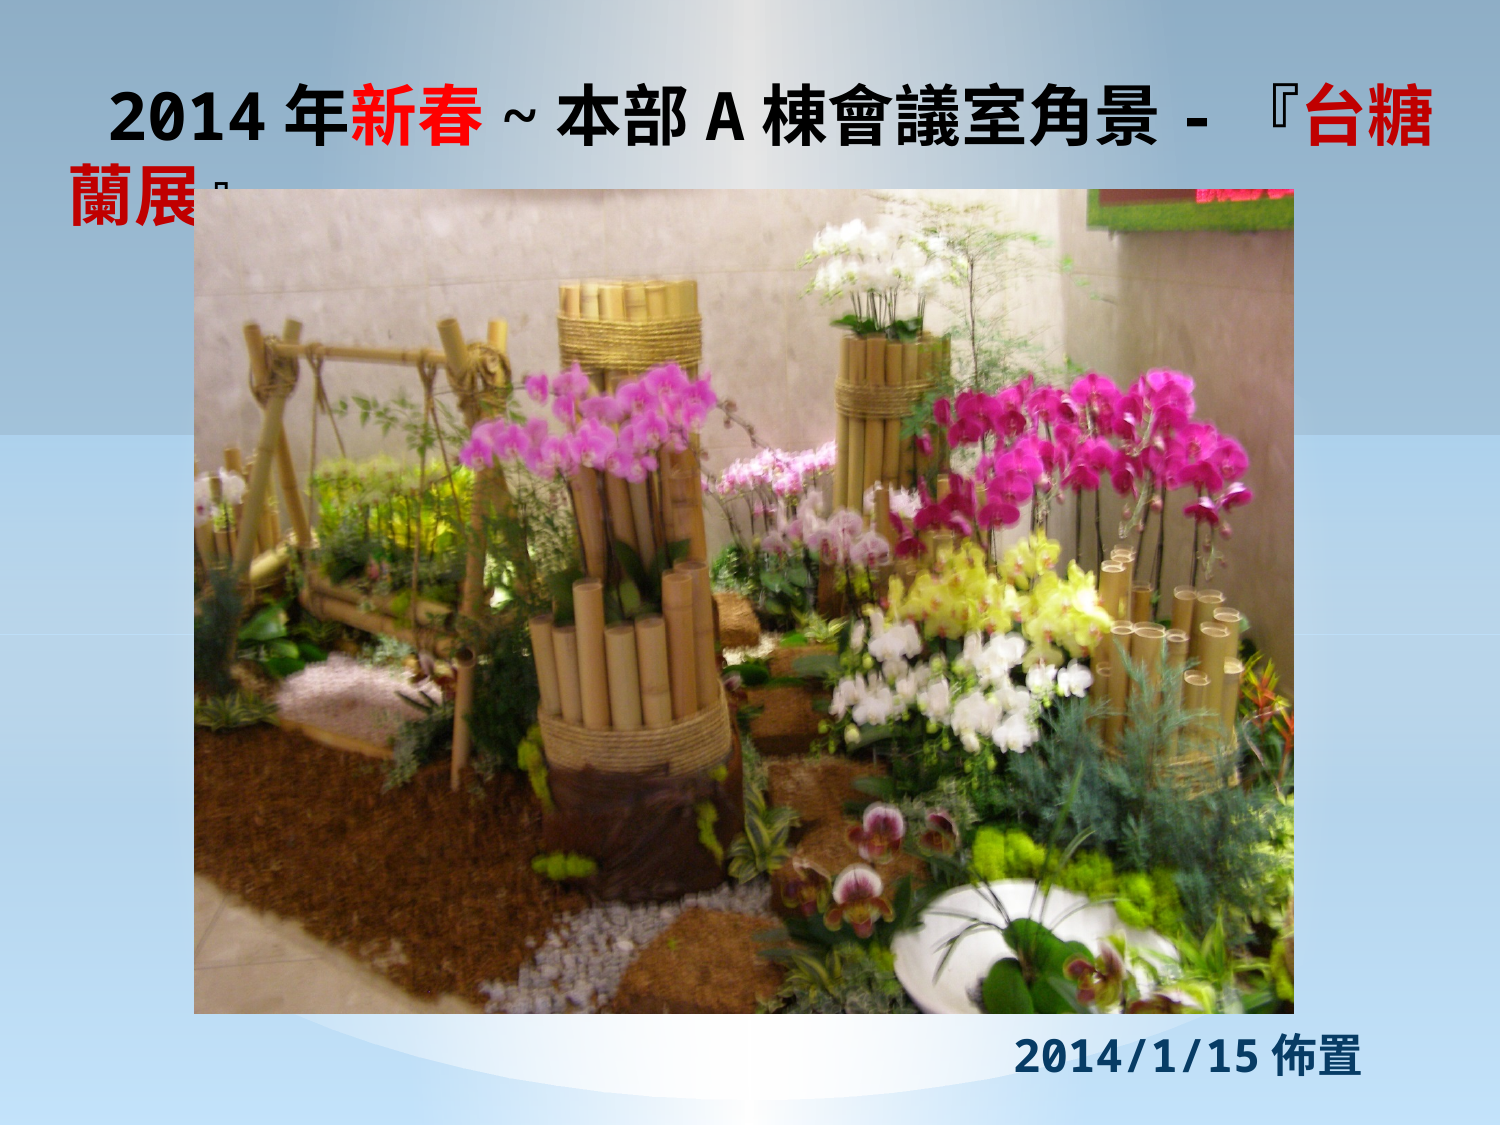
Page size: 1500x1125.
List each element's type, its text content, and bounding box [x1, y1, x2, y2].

picture [194, 189, 1294, 1014]
subtitle 2014/1/15佈置 [998, 1019, 1412, 1125]
text_box 2014年新春~本部A棟會議室角景-『台糖蘭展』 [53, 66, 1500, 242]
